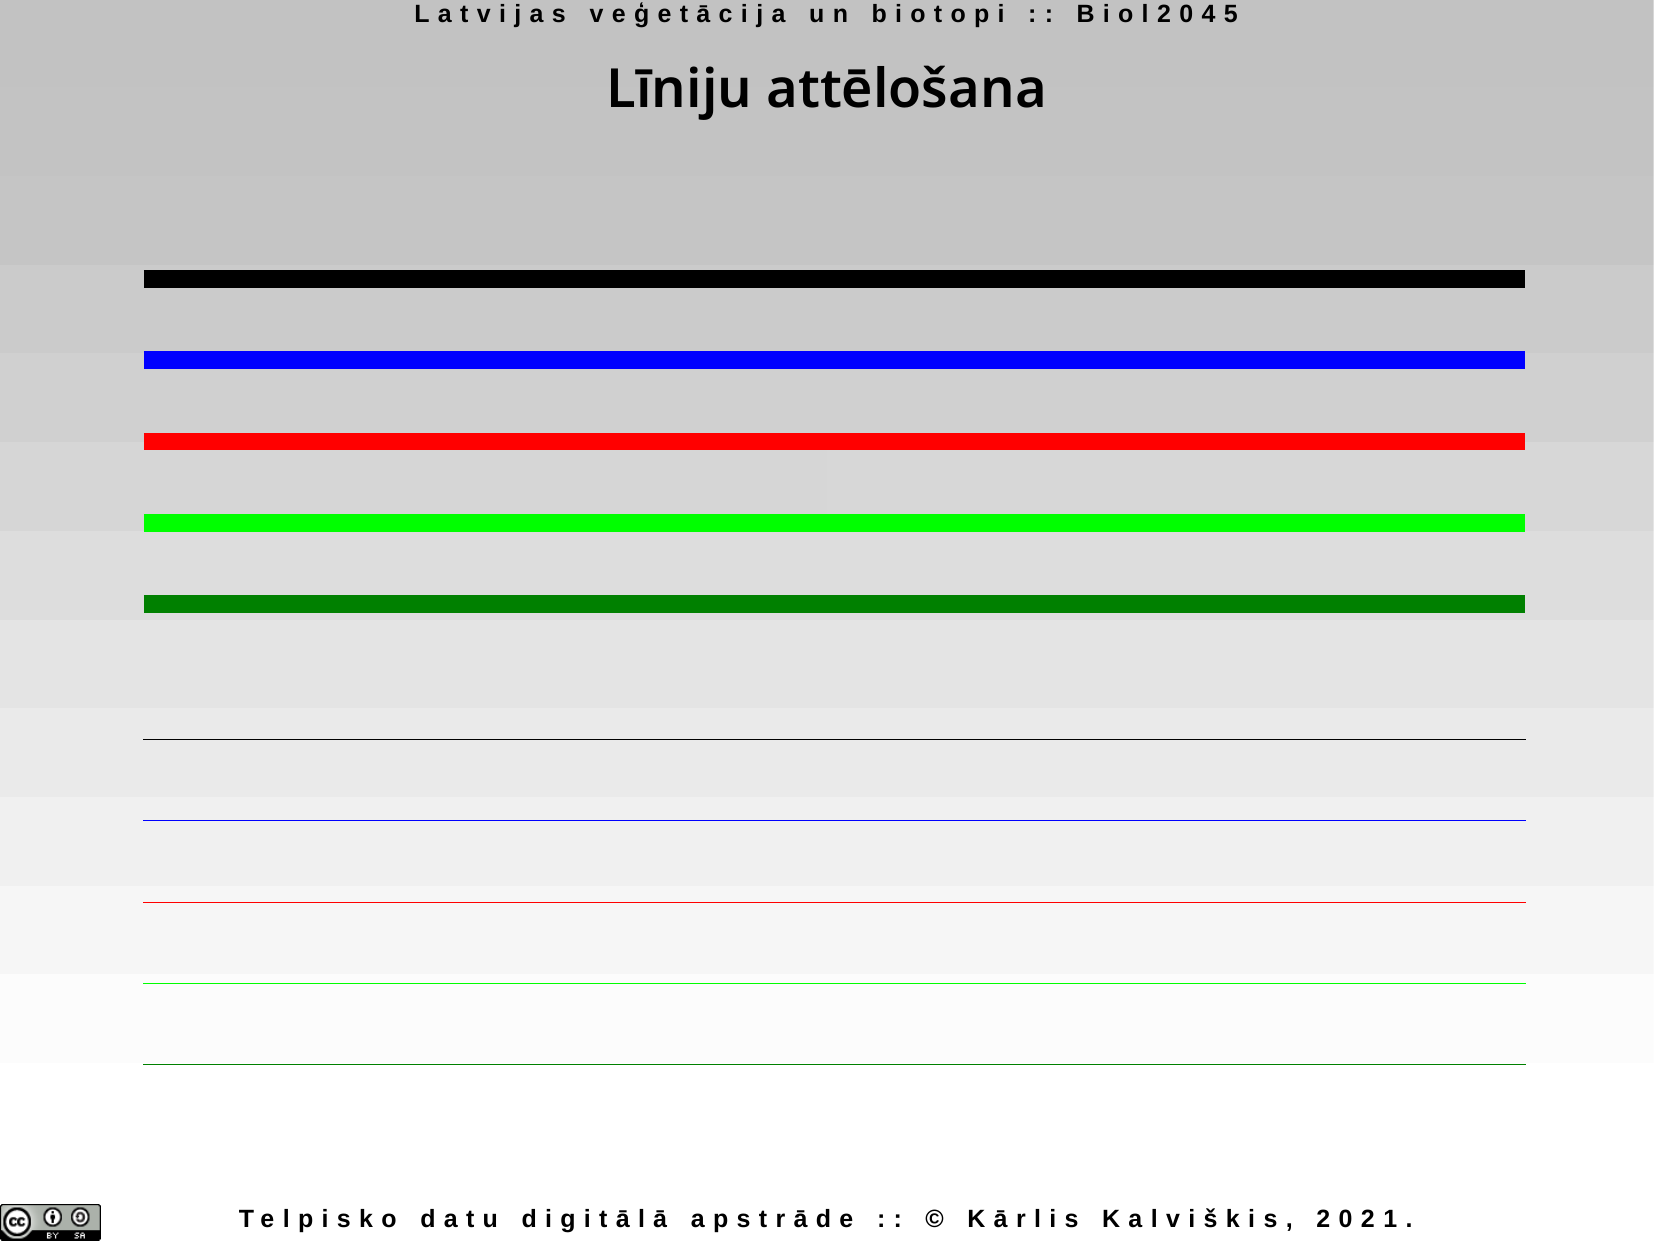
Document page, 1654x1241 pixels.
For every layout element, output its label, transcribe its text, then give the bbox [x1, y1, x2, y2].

title Līniju attēlošana [29, 49, 1625, 296]
picture [0, 0, 1654, 1241]
